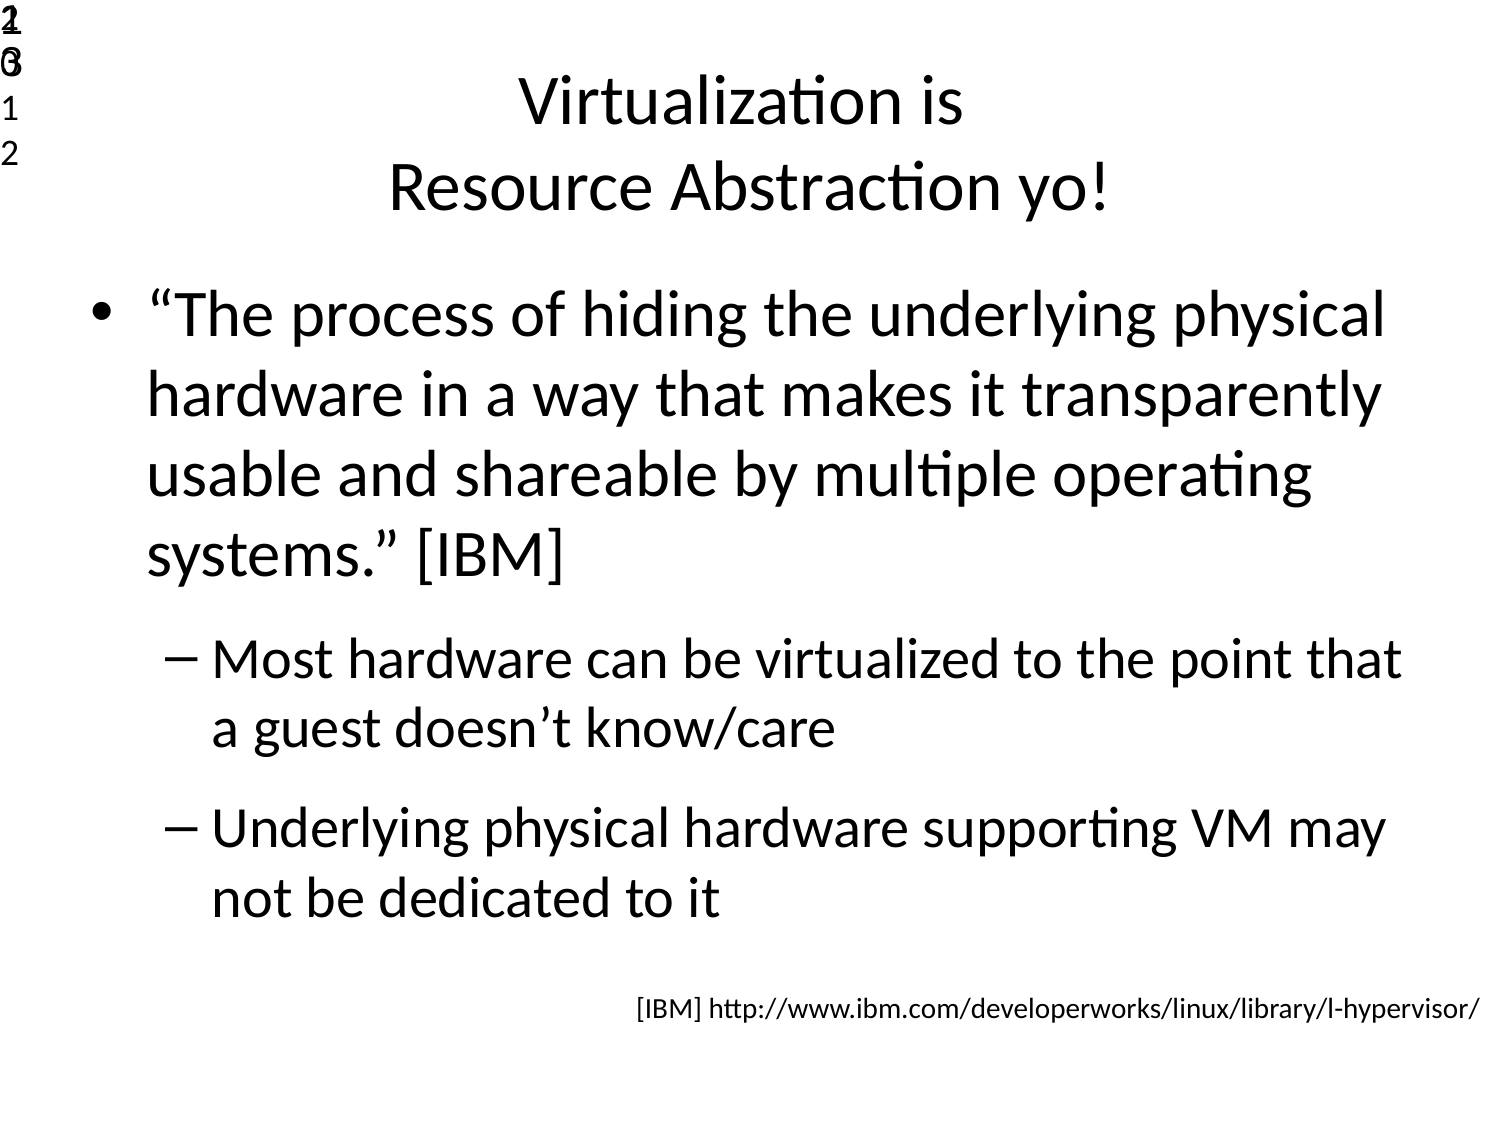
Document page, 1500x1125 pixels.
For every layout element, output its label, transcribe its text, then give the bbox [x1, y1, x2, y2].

title Virtualization is Resource Abstraction yo! [75, 45, 1425, 233]
list “The process of hiding the underlying physical hardware in a way that makes it transparently usable and shareable by multiple operating systems.” [IBM] Most hardware can be virtualized to the point that a guest doesn’t know/care Underlying physical hardware supporting VM may not be dedicated to it [75, 262, 1425, 1005]
text_box [IBM] http://www.ibm.com/developerworks/linux/library/l-hypervisor/ [621, 982, 1496, 1033]
